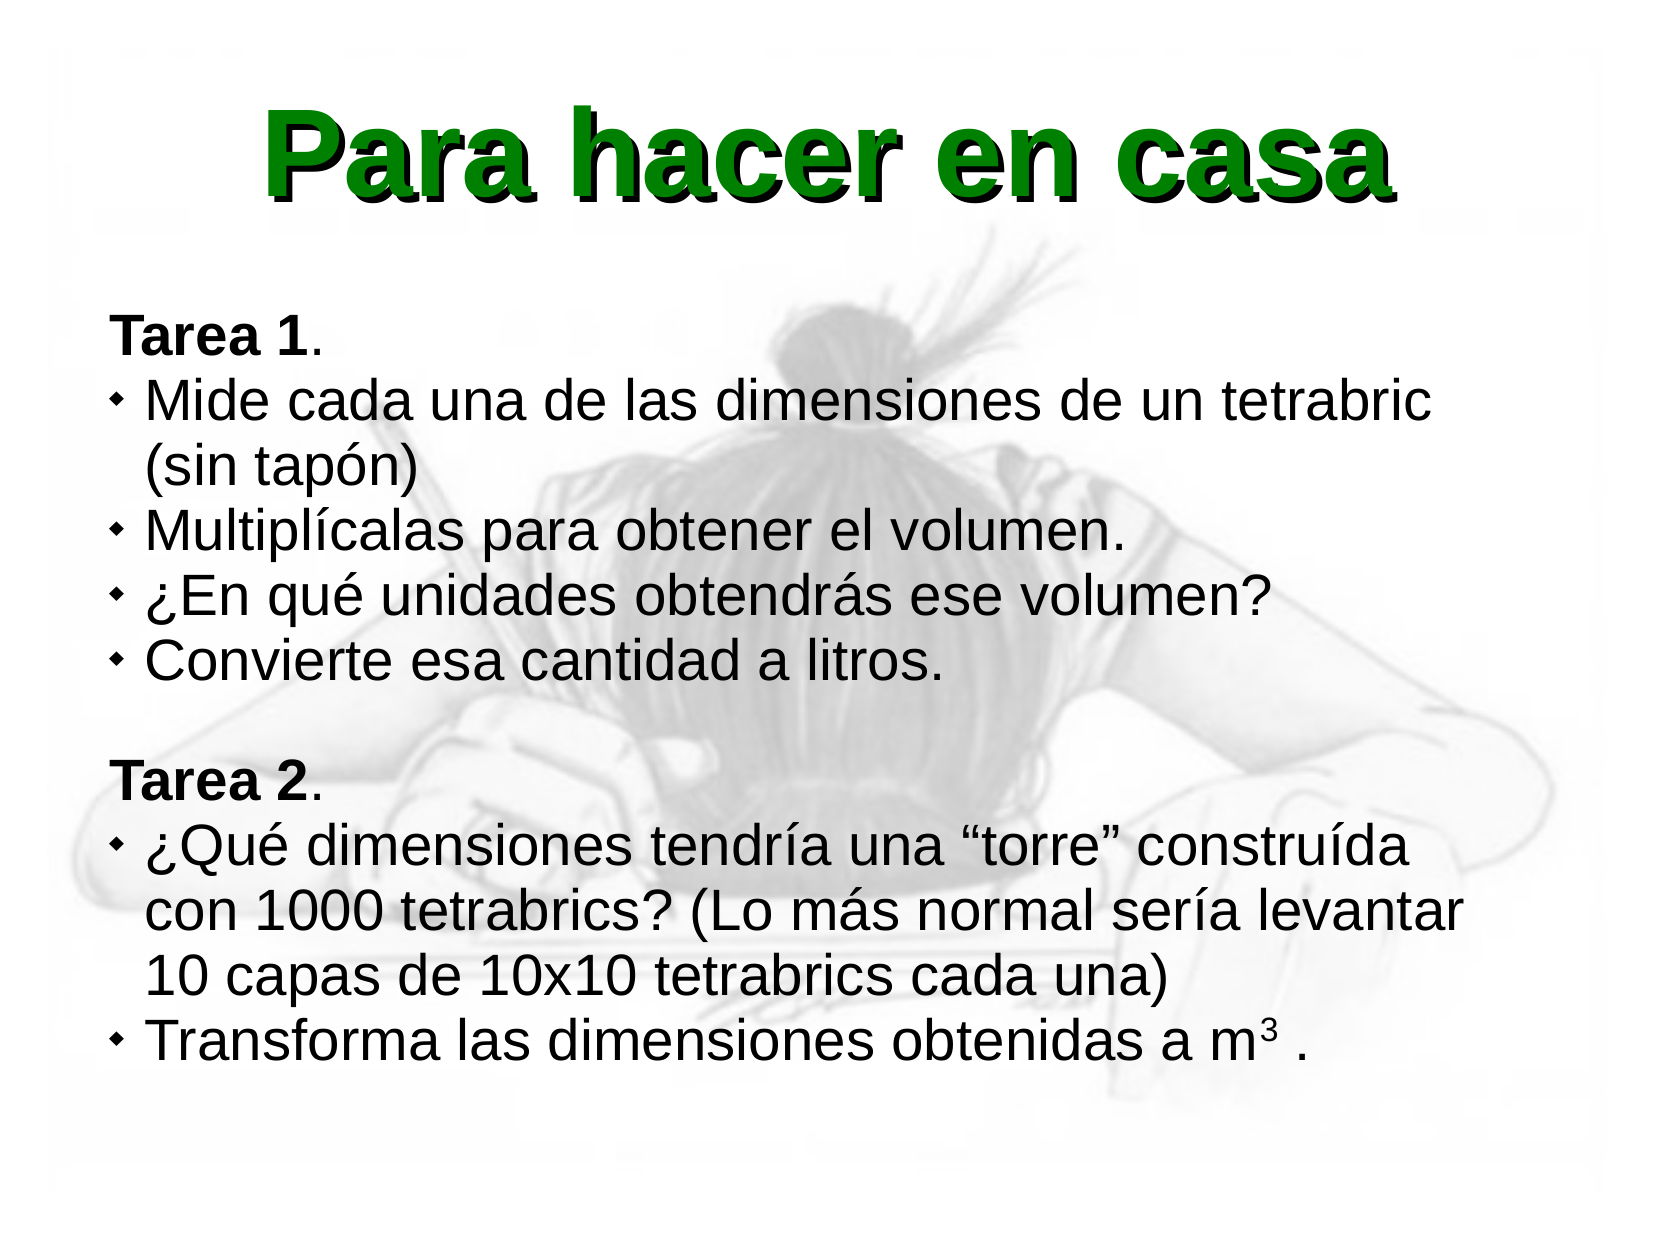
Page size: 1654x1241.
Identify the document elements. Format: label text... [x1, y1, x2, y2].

text_box Tarea 1. Mide cada una de las dimensiones de un tetrabric (sin tapón) Multiplícalas para obtener el volumen. ¿En qué unidades obtendrás ese volumen? Convierte esa cantidad a litros. [94, 295, 1548, 701]
picture [47, 49, 1607, 1193]
text_box Tarea 2. ¿Qué dimensiones tendría una “torre” construída con 1000 tetrabrics? (Lo más normal sería levantar 10 capas de 10x10 tetrabrics cada una) Transforma las dimensiones obtenidas a m3 . [94, 740, 1524, 1146]
title Para hacer en casa [82, 49, 1571, 257]
